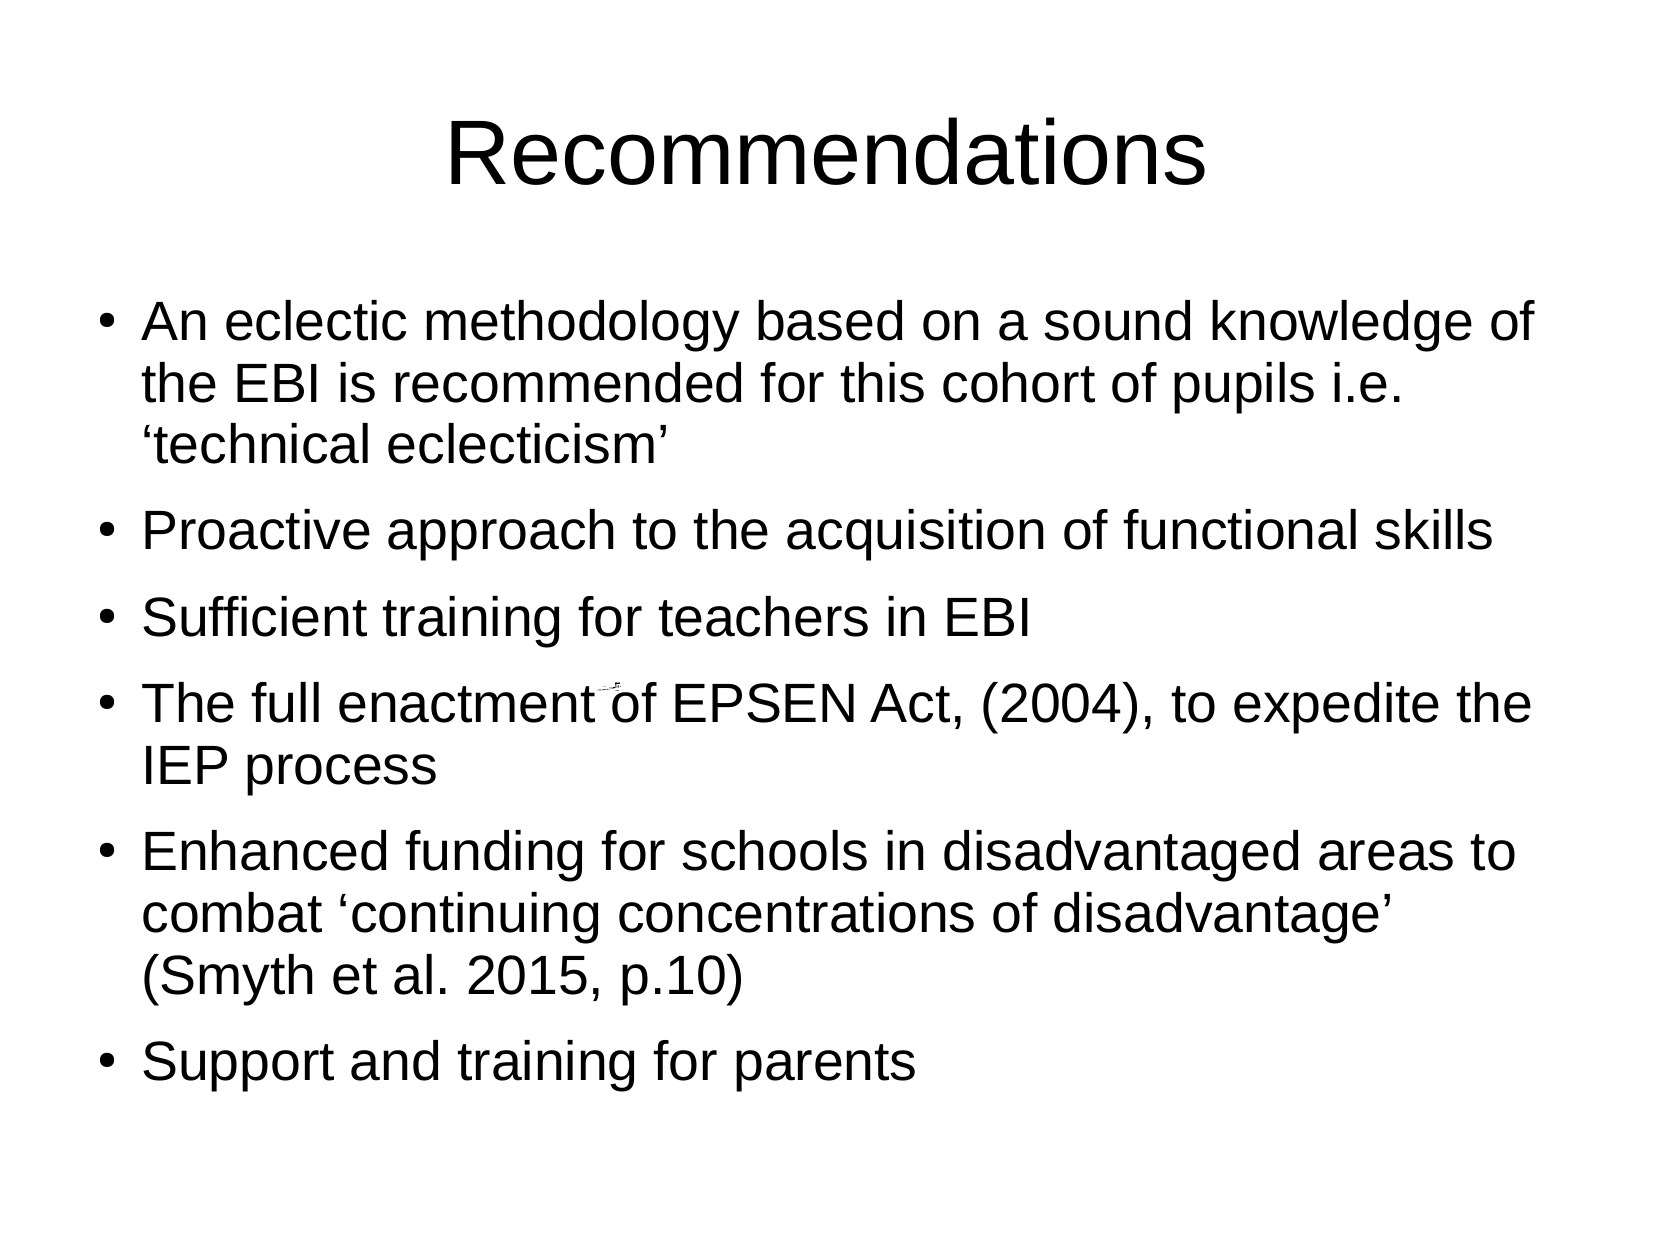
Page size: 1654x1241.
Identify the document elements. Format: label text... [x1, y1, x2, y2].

chart [594, 683, 625, 692]
list An eclectic methodology based on a sound knowledge of the EBI is recommended for this cohort of pupils i.e. ‘technical eclecticism’ Proactive approach to the acquisition of functional skills Sufficient training for teachers in EBI The full enactment of EPSEN Act, (2004), to expedite the IEP process Enhanced funding for schools in disadvantaged areas to combat ‘continuing concentrations of disadvantage’ (Smyth et al. 2015, p.10) Support and training for parents [82, 290, 1571, 1109]
title Recommendations [82, 56, 1571, 250]
